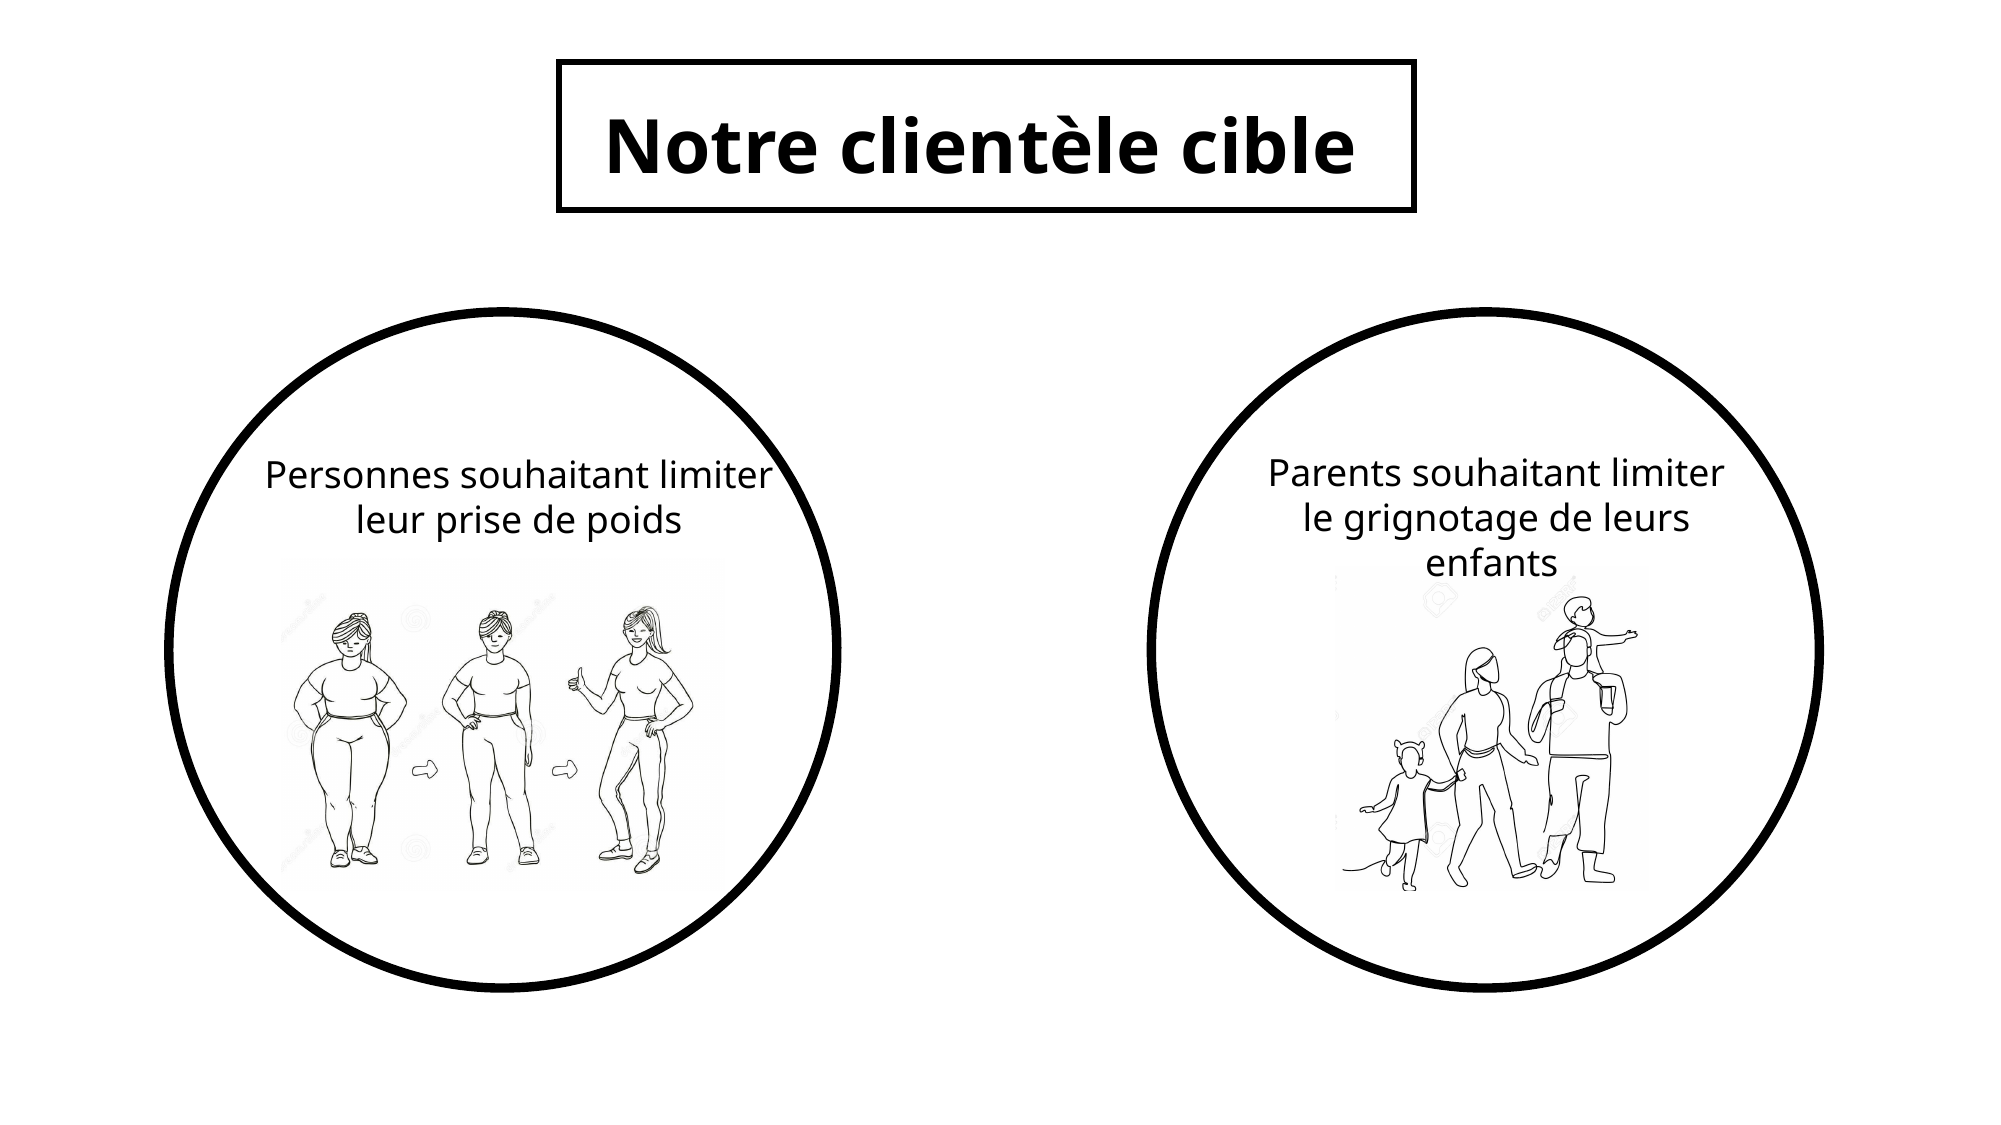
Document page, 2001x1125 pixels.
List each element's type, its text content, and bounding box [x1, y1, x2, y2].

text_box [1151, 311, 1820, 989]
text_box [237, 311, 768, 444]
text_box [1452, 558, 1463, 566]
text_box [559, 62, 1414, 210]
text_box [168, 454, 837, 989]
picture [1487, 566, 1497, 574]
picture [281, 558, 725, 891]
text_box [1431, 558, 1441, 564]
picture [1335, 566, 1649, 891]
text_box Parents souhaitant limiter le grignotage de leurs enfants [1236, 441, 1757, 548]
text_box [1509, 558, 1520, 566]
text_box Notre clientèle cible [588, 90, 1471, 197]
text_box Personnes souhaitant limiter leur prise de poids [230, 444, 809, 551]
